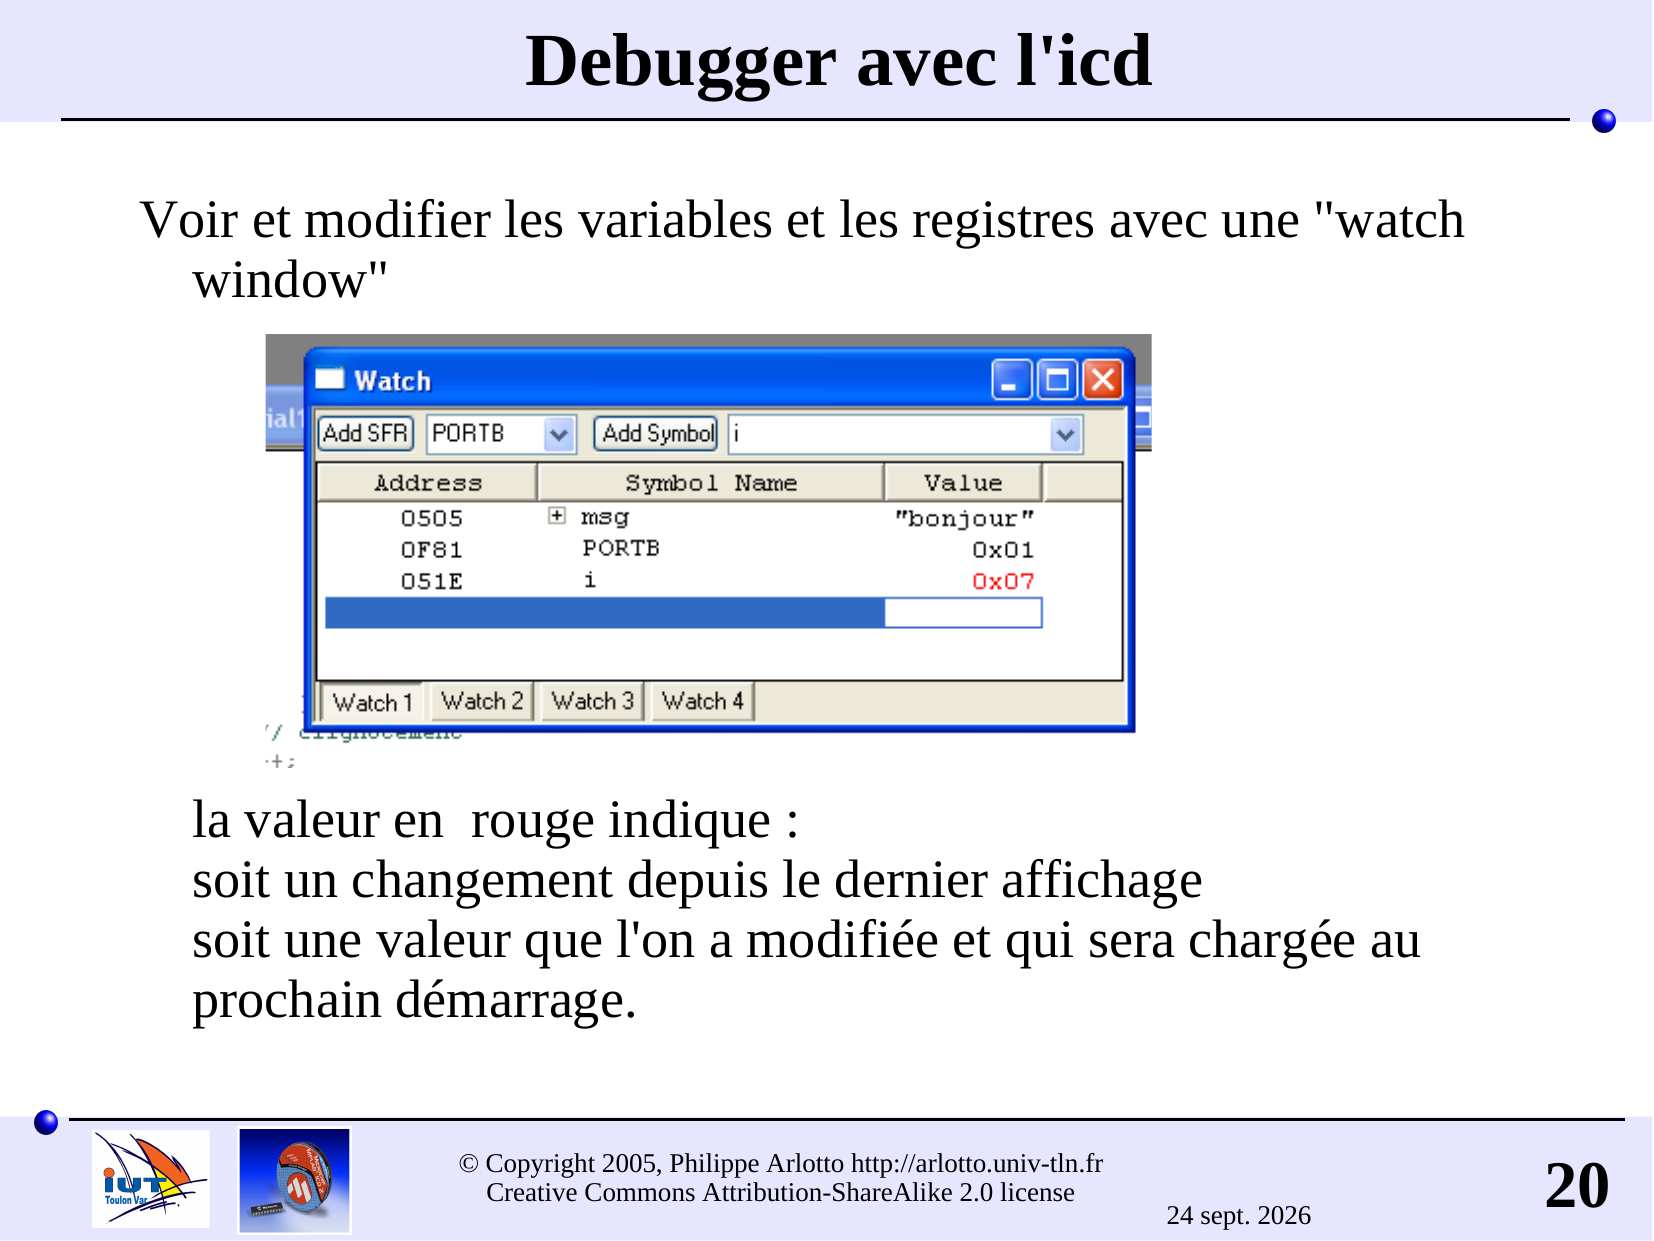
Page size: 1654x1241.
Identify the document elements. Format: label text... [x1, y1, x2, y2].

picture [265, 334, 1152, 768]
picture [237, 1126, 352, 1235]
list Voir et modifier les variables et les registres avec une "watch window" la valeur en rouge indique : soit un changement depuis le dernier affichage soit une valeur que l'on a modifiée et qui sera chargée au prochain démarrage. [121, 188, 1534, 1043]
title Debugger avec l'icd [95, 14, 1585, 107]
